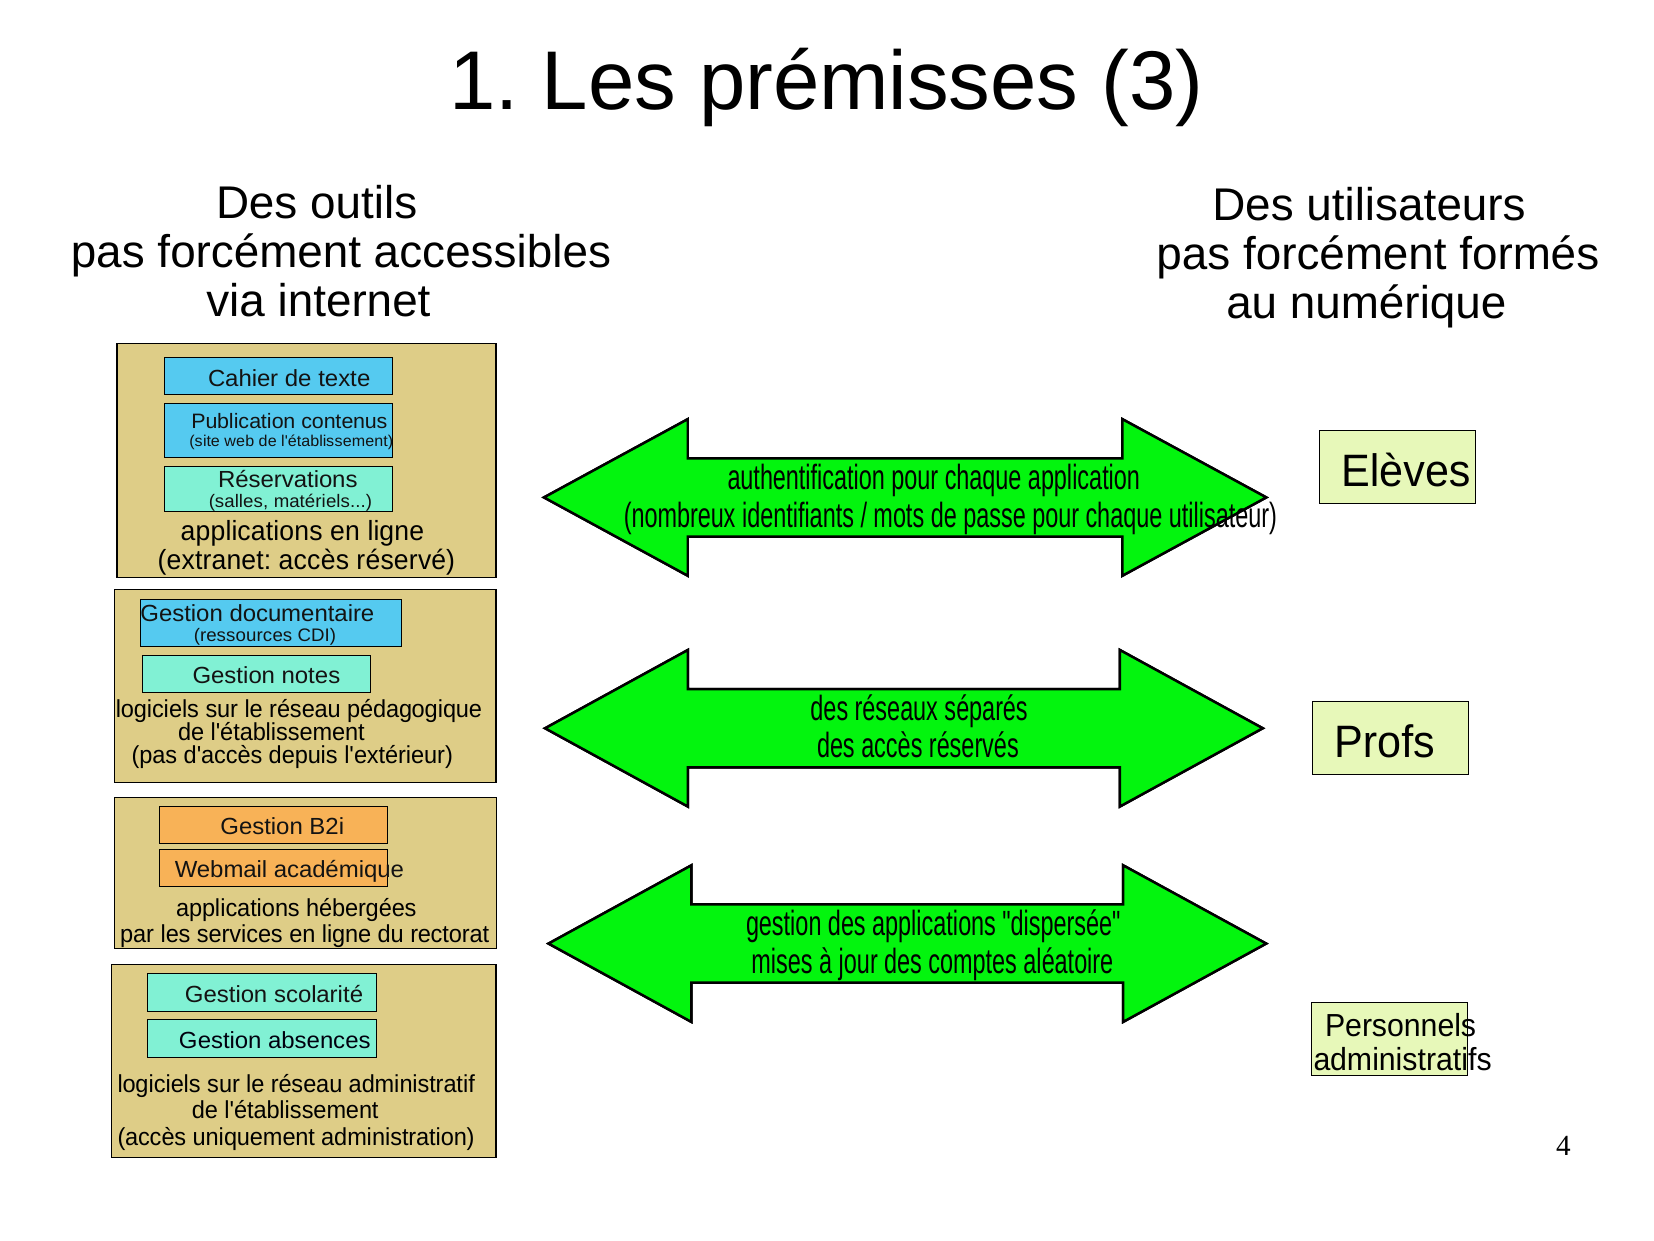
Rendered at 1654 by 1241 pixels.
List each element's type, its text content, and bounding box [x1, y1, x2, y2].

text_box Réservations [218, 466, 360, 490]
text_box via internet [206, 275, 431, 327]
text_box Cahier de texte [208, 364, 373, 392]
text_box [545, 649, 1263, 807]
text_box [1122, 419, 1262, 495]
text_box (accès uniquement administration) [117, 1122, 481, 1151]
text_box pas forcément formés [1156, 228, 1600, 280]
text_box (site web de l'établissement) [189, 432, 392, 450]
text_box (extranet: accès réservé) [157, 544, 451, 576]
text_box applications hébergées [176, 894, 421, 920]
text_box Personnels [1325, 1006, 1476, 1041]
text_box authentification pour chaque application [727, 457, 1141, 495]
text_box (salles, matériels...) [208, 490, 370, 512]
text_box Gestion documentaire [140, 600, 378, 627]
text_box Des outils [216, 177, 418, 226]
text_box des accès réservés [817, 726, 1019, 766]
text_box [548, 865, 1267, 1022]
text_box des réseaux séparés [810, 688, 1028, 728]
text_box (pas d'accès depuis l'extérieur) [131, 741, 458, 769]
text_box [114, 589, 496, 782]
text_box de l'établissement [191, 1096, 388, 1122]
text_box (ressources CDI) [193, 624, 335, 645]
text_box [112, 964, 496, 1157]
text_box [1313, 702, 1468, 774]
text_box (nombreux identifiants / mots de passe pour chaque utilisateur) [623, 495, 1278, 535]
text_box [543, 419, 1198, 576]
text_box [1320, 431, 1475, 503]
text_box administratifs [1313, 1041, 1492, 1077]
text_box Publication contenus [191, 410, 387, 432]
text_box de l'établissement [178, 717, 374, 741]
text_box logiciels sur le réseau administratif [117, 1070, 480, 1098]
title 1. Les prémisses (3) [82, 19, 1571, 142]
text_box Gestion B2i [220, 813, 346, 840]
text_box Elèves [1341, 445, 1471, 497]
text_box Gestion absences [178, 1027, 373, 1054]
text_box Gestion notes [192, 663, 342, 690]
text_box pas forcément accessibles [70, 226, 612, 278]
text_box [117, 343, 496, 578]
text_box Profs [1334, 716, 1435, 767]
text_box par les services en ligne du rectorat [120, 920, 495, 949]
text_box mises à jour des comptes aléatoire [751, 941, 1114, 981]
text_box logiciels sur le réseau pédagogique [115, 694, 489, 723]
text_box gestion des applications "dispersée" [746, 903, 1121, 944]
text_box au numérique [1226, 277, 1507, 329]
text_box Webmail académique [174, 856, 408, 883]
text_box [115, 798, 496, 949]
text_box Gestion scolarité [184, 981, 365, 1008]
text_box [1312, 1003, 1467, 1075]
text_box applications en ligne [180, 515, 420, 544]
text_box Des utilisateurs [1212, 179, 1527, 228]
